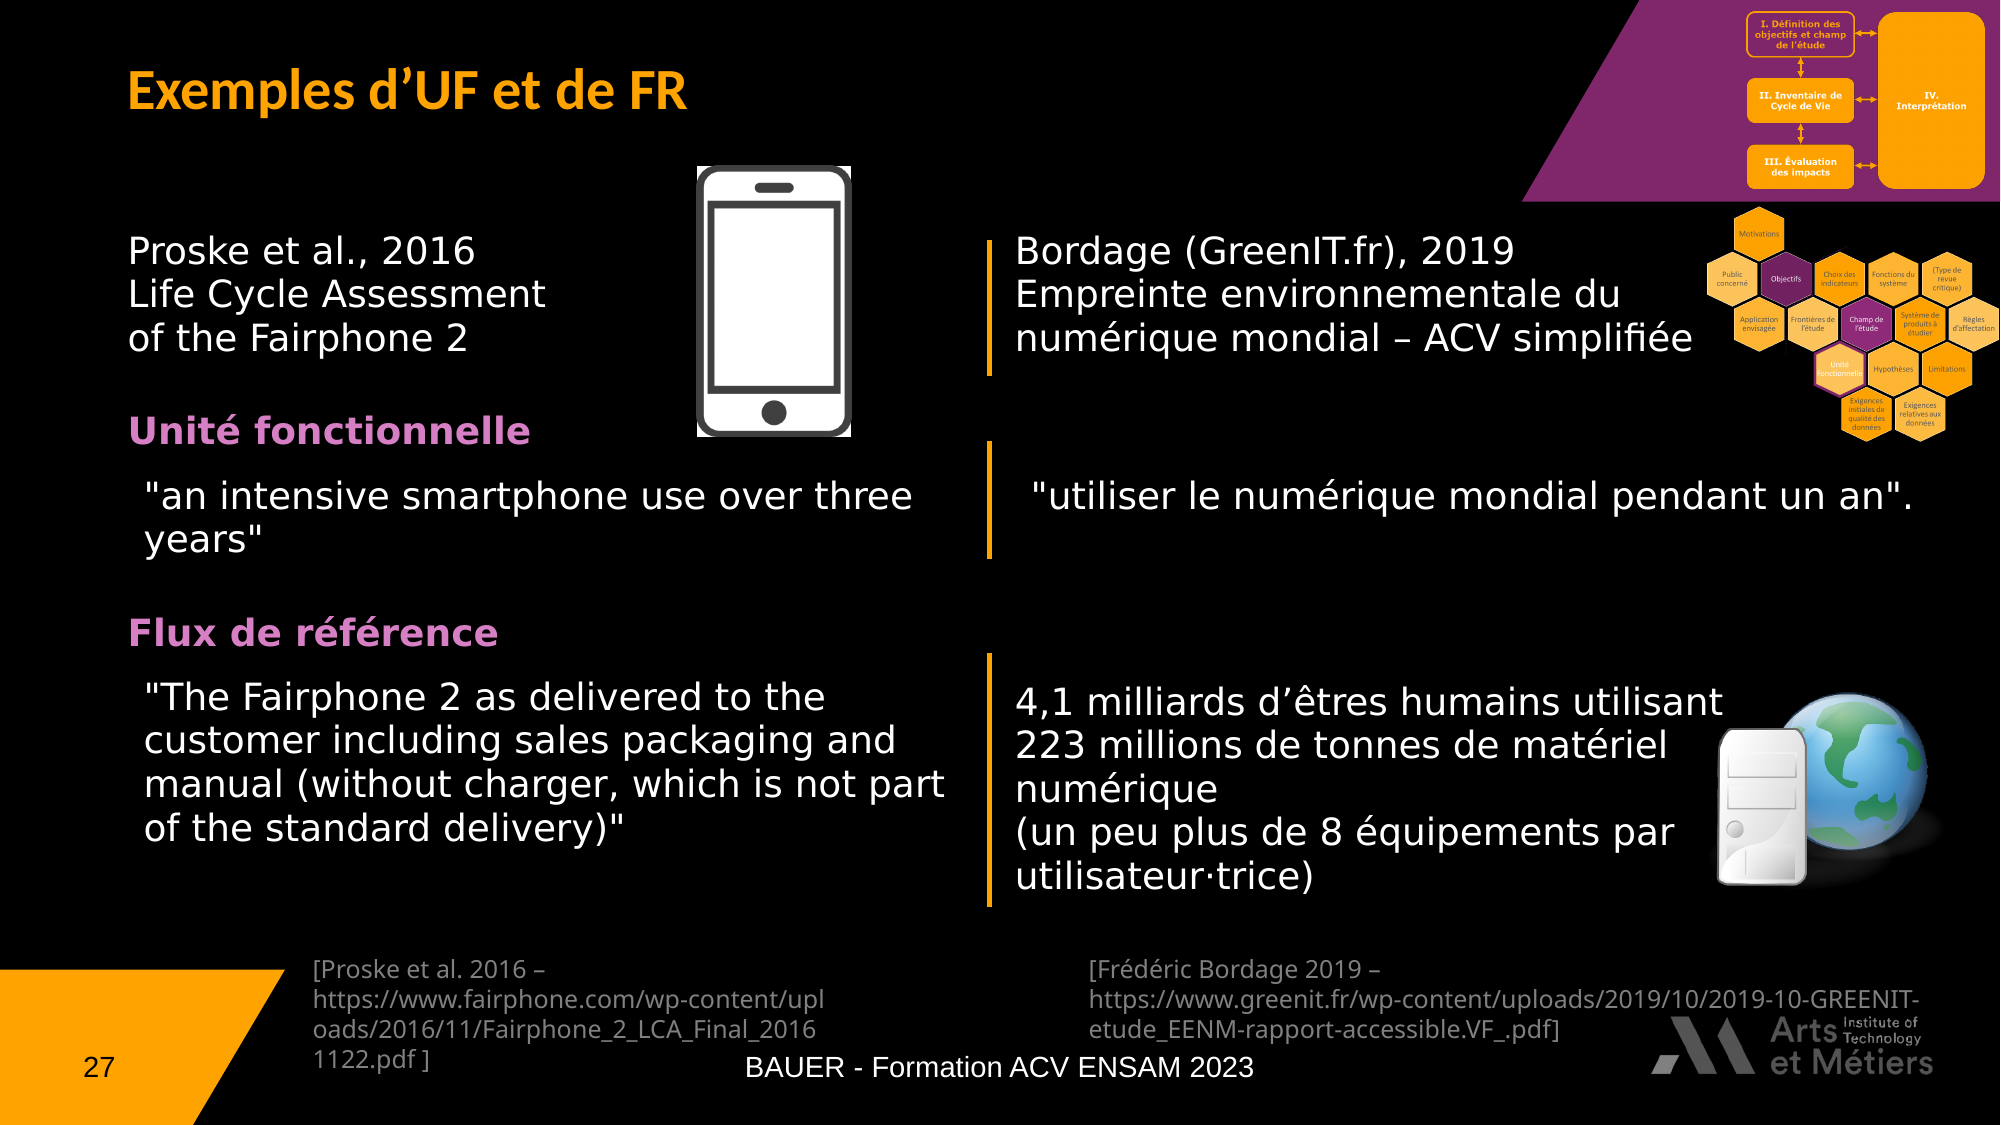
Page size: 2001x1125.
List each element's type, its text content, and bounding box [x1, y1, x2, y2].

picture [696, 165, 852, 437]
picture [1631, 1051, 1952, 1093]
text_box [Proske et al. 2016 – https://www.fairphone.com/wp-content/uploads/2016/11/Fairphone_2_LCA_Final_20161122.pdf ] [297, 946, 846, 1081]
picture [1746, 11, 1985, 189]
picture [1707, 206, 2000, 442]
text_box [Frédéric Bordage 2019 – https://www.greenit.fr/wp-content/uploads/2019/10/2019-10-GREENIT-etude_EENM-rapport-accessible.VF_.pdf] [1073, 945, 2000, 1051]
table_header Bordage (GreenIT.fr), 2019 Empreinte environnementale du numérique mondial – ACV simplifiée "utiliser le numérique mondial pendant un an". 4,1 milliards d’êtres humains utilisant 223 millions de tonnes de matériel numérique (un peu plus de 8 équipements par utilisateur·trice) [1000, 222, 1954, 996]
table_header Proske et al., 2016 Life Cycle Assessment of the Fairphone 2 Unité fonctionnelle "an intensive smartphone use over three years" Flux de référence "The Fairphone 2 as delivered to the customer including sales packaging and manual (without charger, which is not part of the standard delivery)" [113, 222, 1000, 996]
title Exemples d’UF et de FR [112, 51, 1252, 166]
